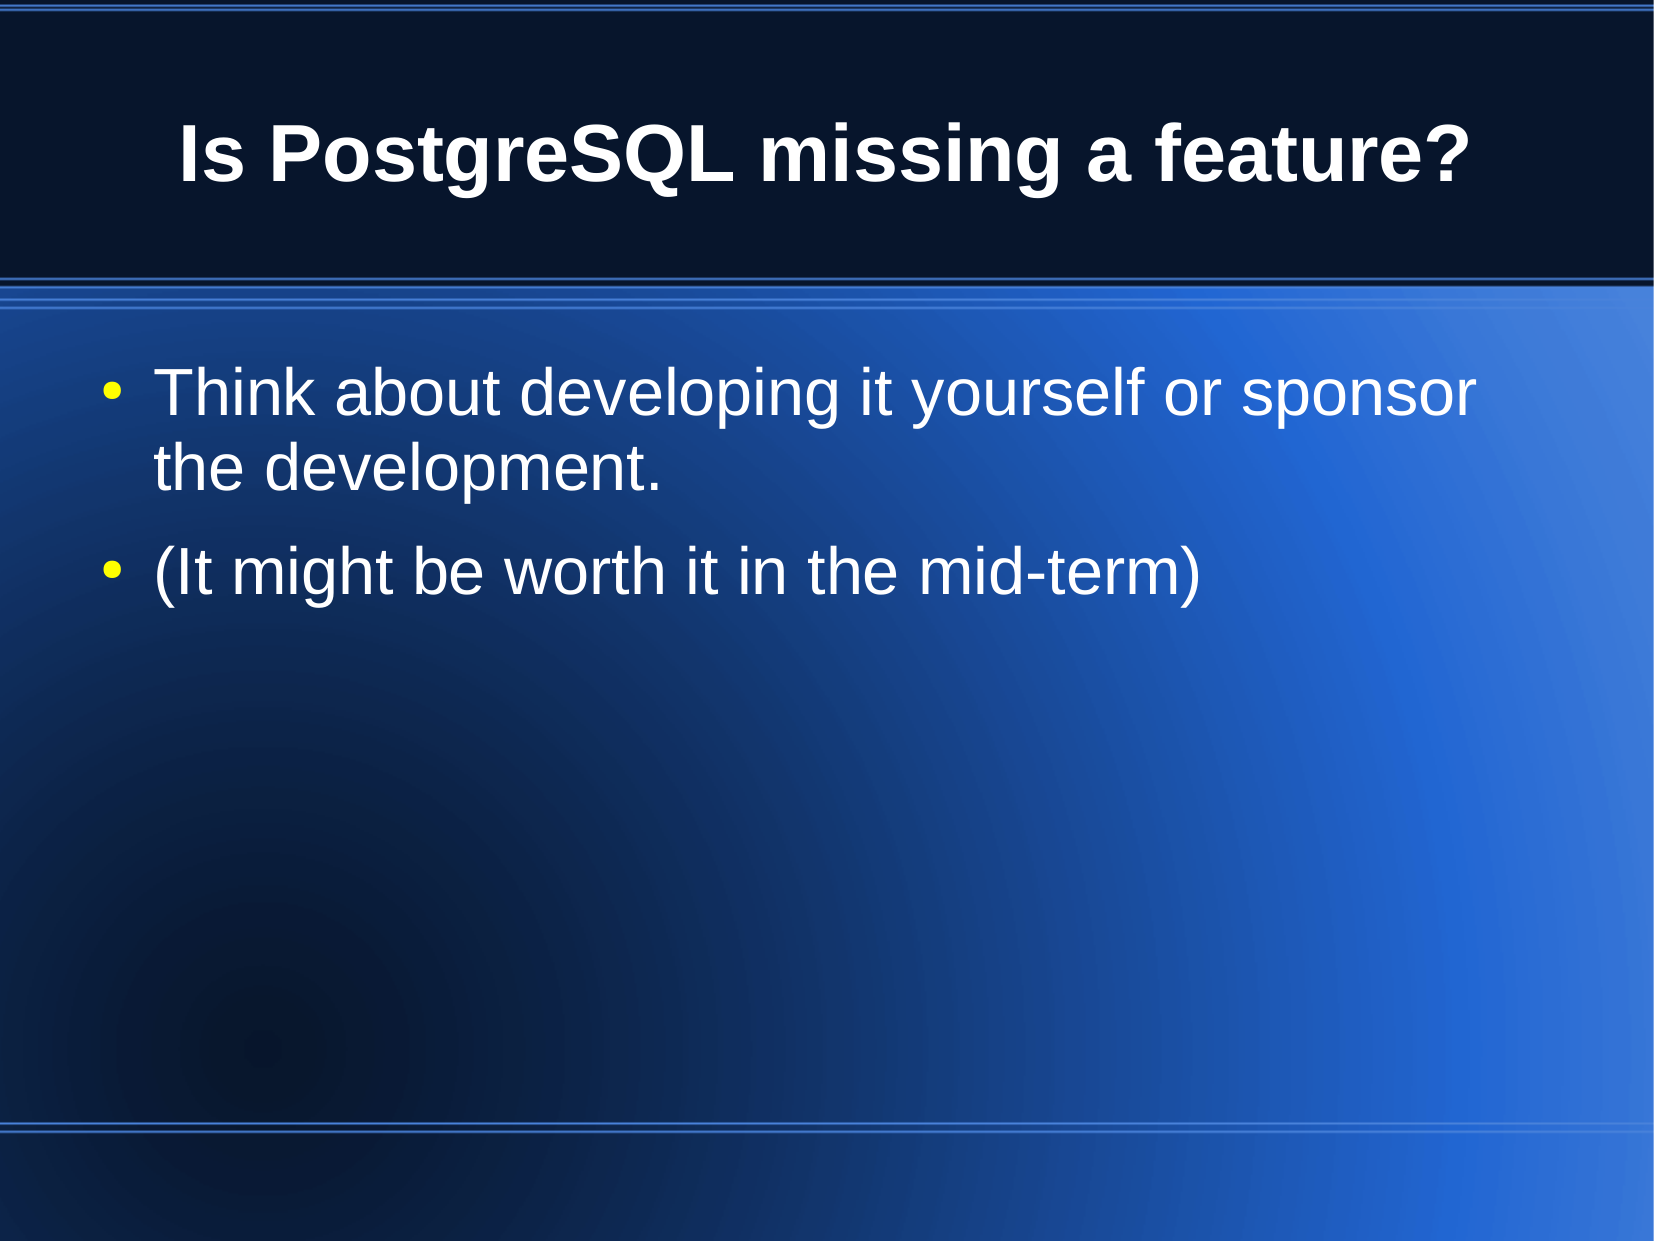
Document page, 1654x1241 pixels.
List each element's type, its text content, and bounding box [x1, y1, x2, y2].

title Is PostgreSQL missing a feature? [82, 49, 1571, 257]
list Think about developing it yourself or sponsor the development. (It might be worth it in the mid-term) [82, 355, 1571, 1075]
picture [0, 0, 1654, 1241]
